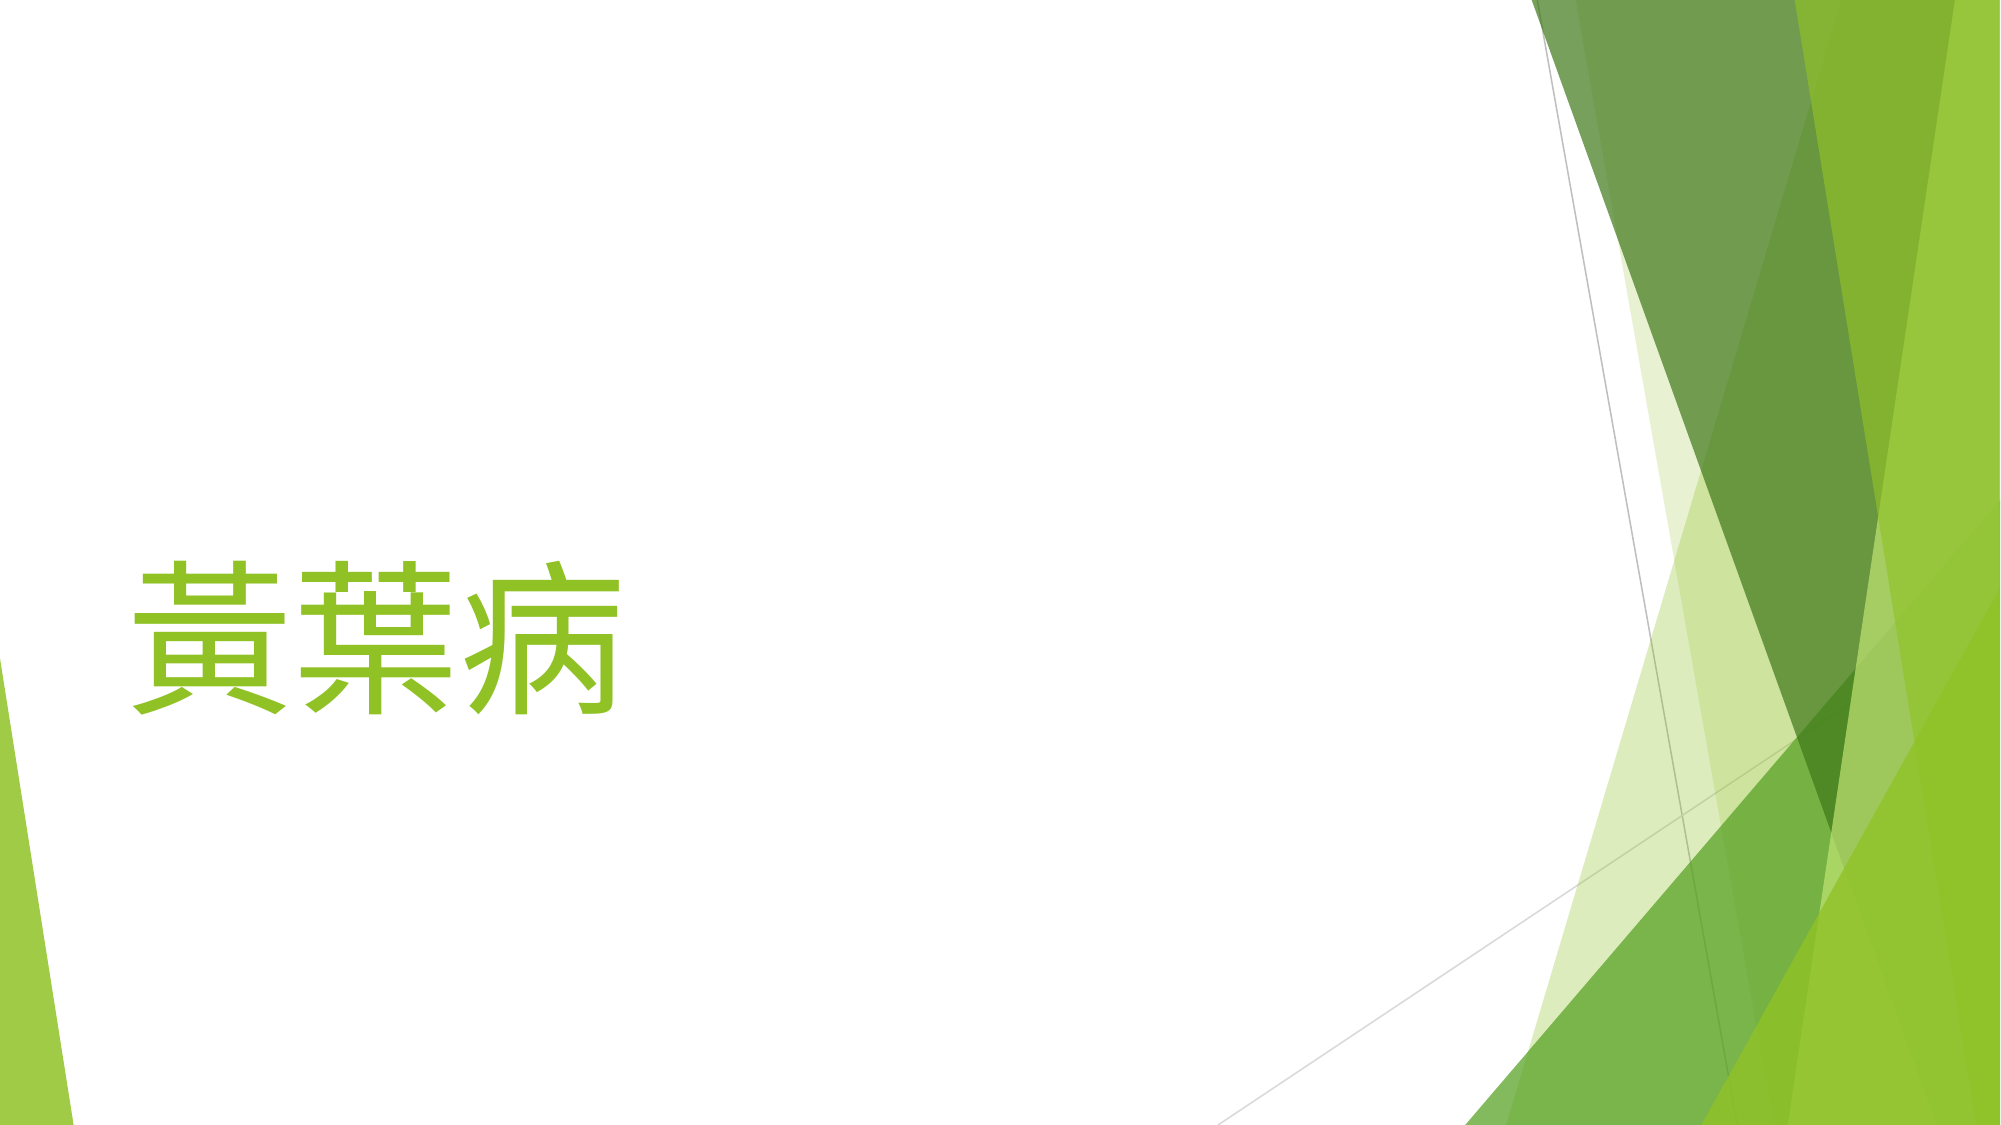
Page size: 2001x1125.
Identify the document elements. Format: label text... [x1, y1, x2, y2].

title 黃葉病 [111, 443, 1522, 743]
